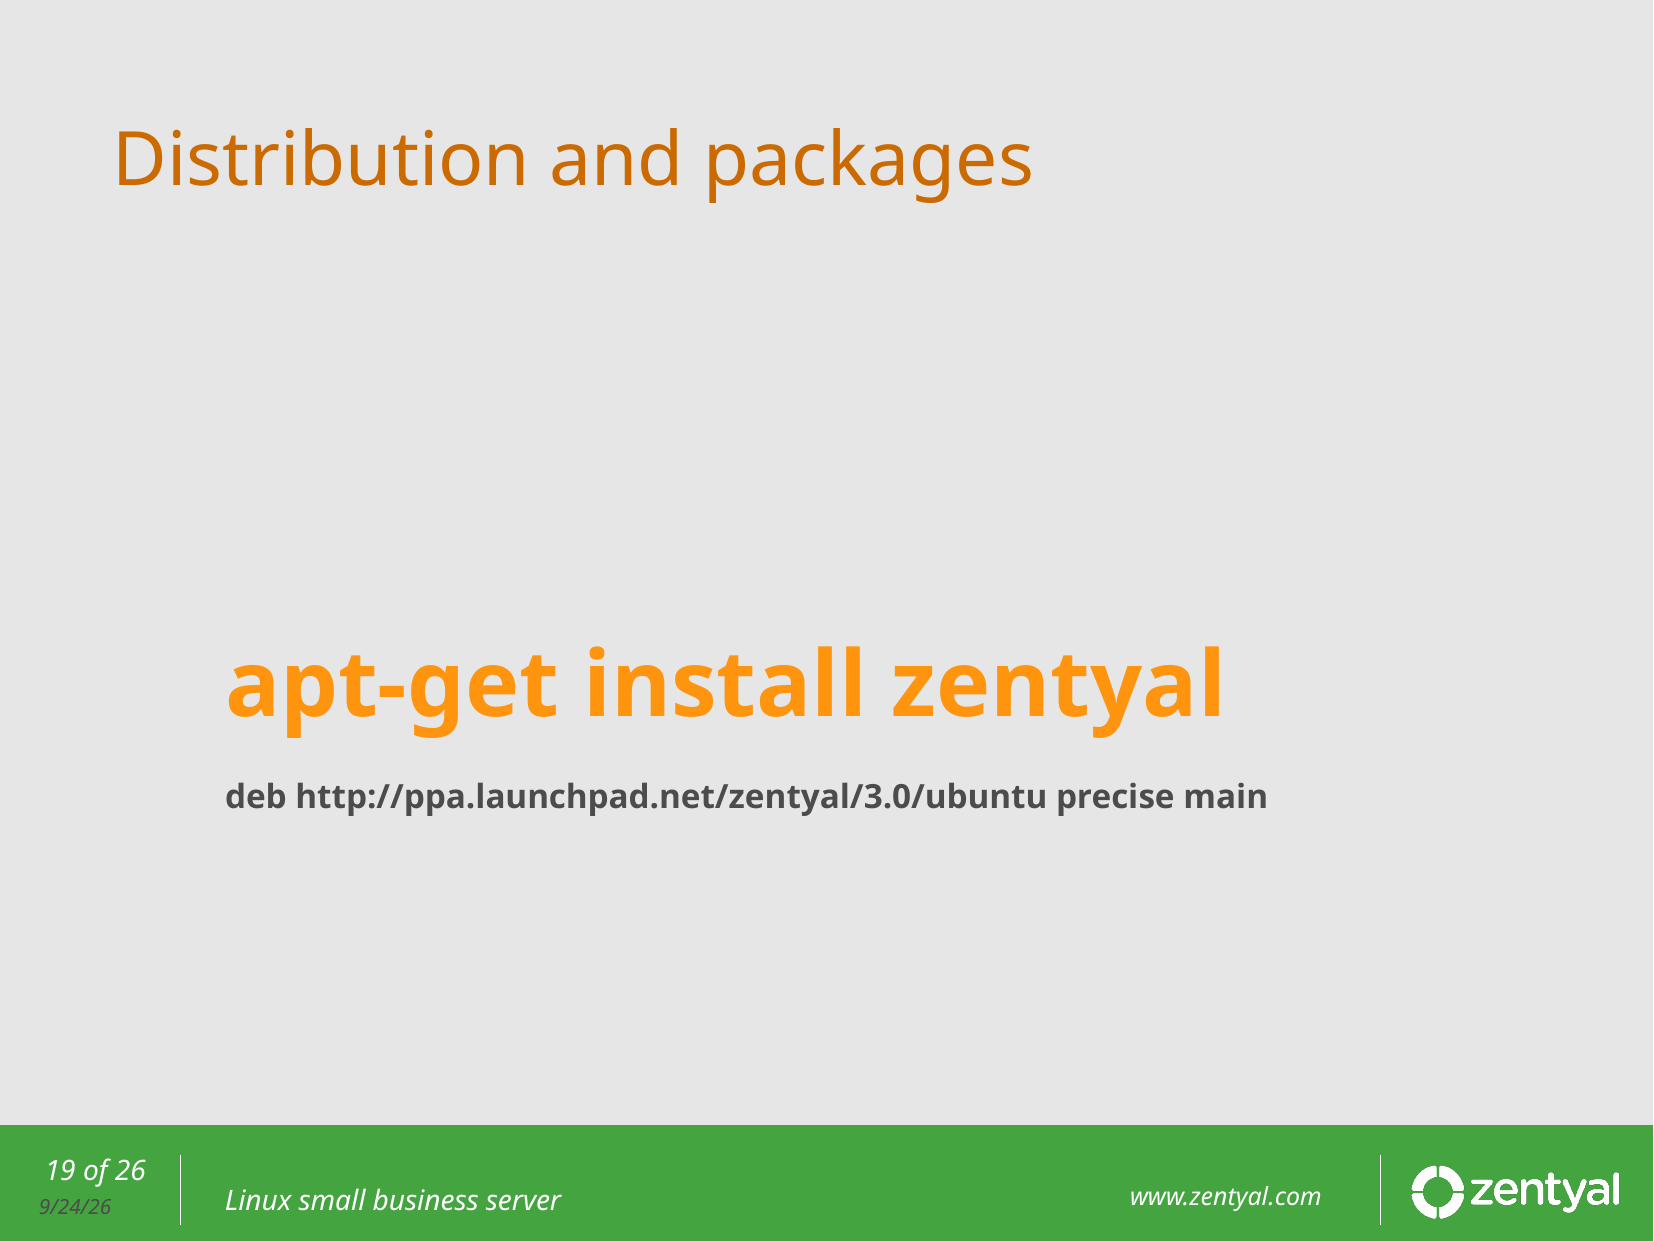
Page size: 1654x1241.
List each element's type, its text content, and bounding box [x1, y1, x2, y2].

title Distribution and packages [112, 105, 1523, 208]
list apt-get install zentyal deb http://ppa.launchpad.net/zentyal/3.0/ubuntu precise main [225, 319, 1486, 1040]
picture [1394, 1151, 1636, 1232]
